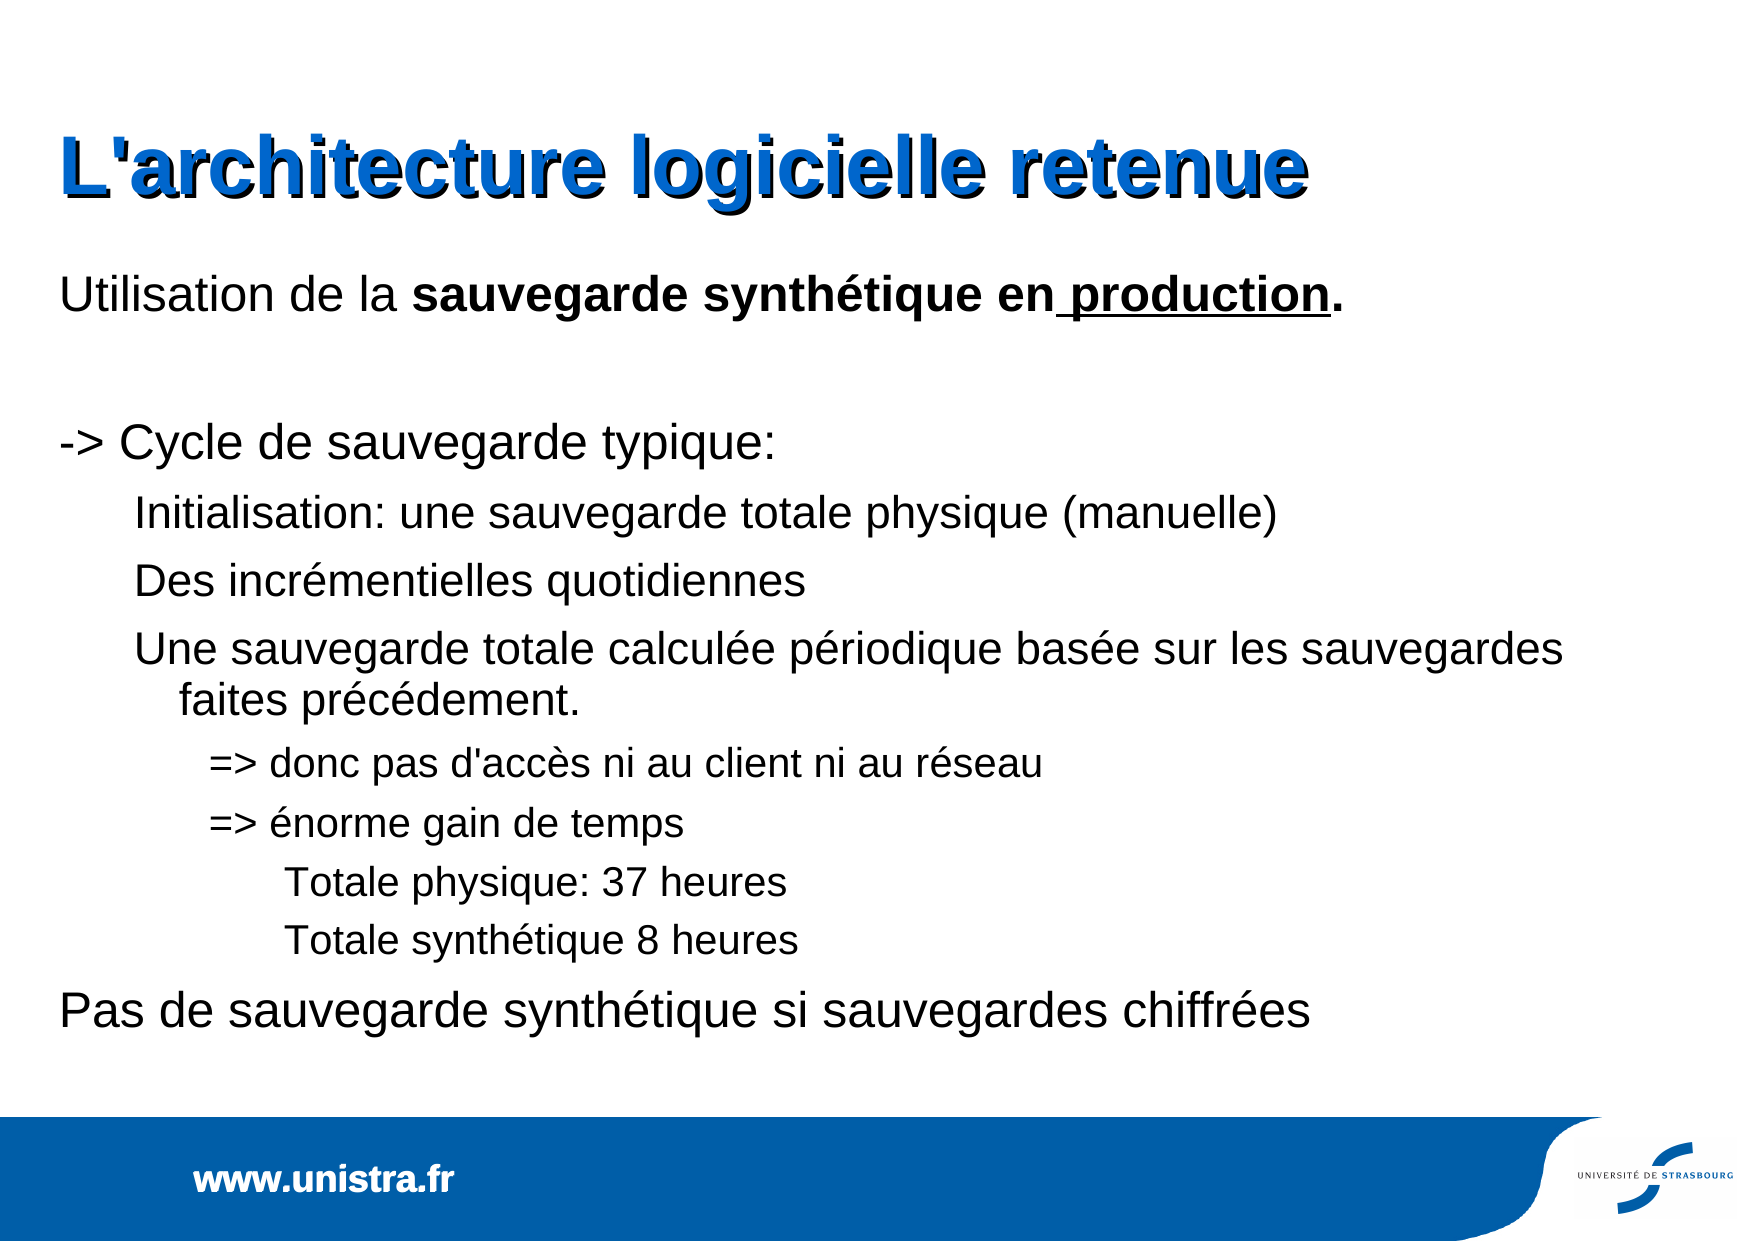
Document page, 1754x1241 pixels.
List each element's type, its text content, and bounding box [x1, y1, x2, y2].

picture [0, 1115, 1737, 1241]
title L'architecture logicielle retenue [58, 32, 1683, 300]
list Utilisation de la sauvegarde synthétique en production. -> Cycle de sauvegarde typique: Initialisation: une sauvegarde totale physique (manuelle) Des incrémentielles quotidiennes Une sauvegarde totale calculée périodique basée sur les sauvegardes faites précédement. => donc pas d'accès ni au client ni au réseau => énorme gain de temps Totale physique: 37 heures Totale synthétique 8 heures Pas de sauvegarde synthétique si sauvegardes chiffrées [59, 265, 1684, 1044]
